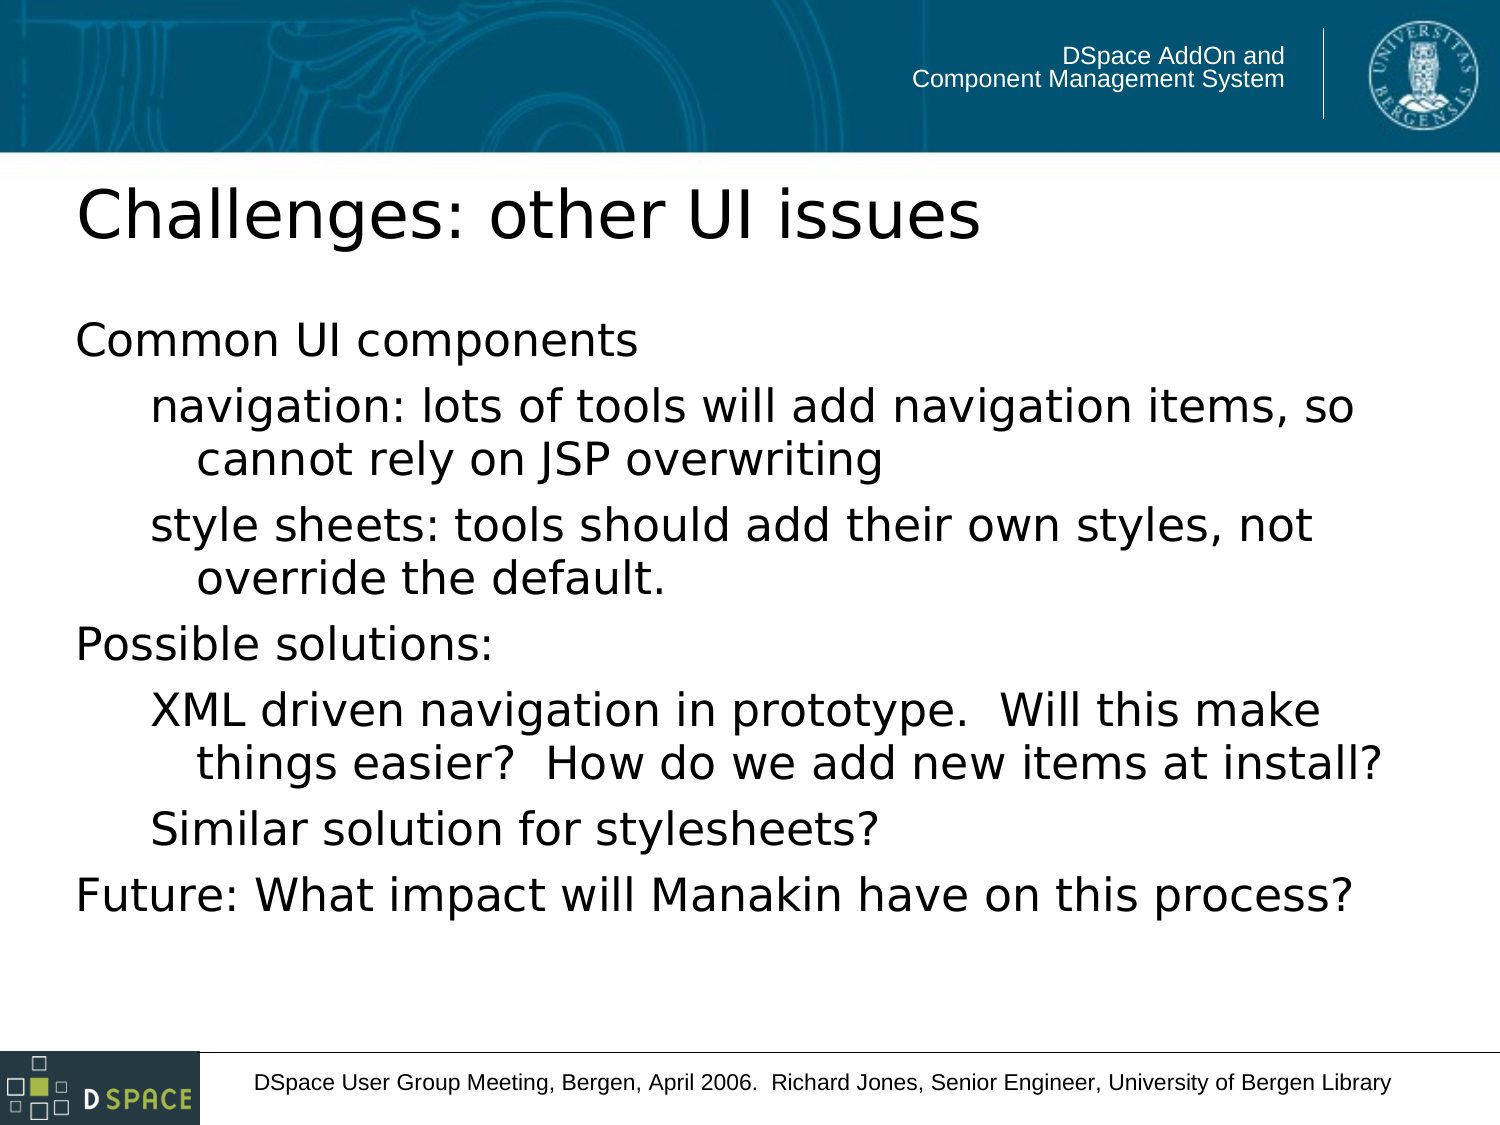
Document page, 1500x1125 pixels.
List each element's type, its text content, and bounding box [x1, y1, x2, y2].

list Common UI components navigation: lots of tools will add navigation items, so cannot rely on JSP overwriting style sheets: tools should add their own styles, not override the default. Possible solutions: XML driven navigation in prototype. Will this make things easier? How do we add new items at install? Similar solution for stylesheets? Future: What impact will Manakin have on this process? [75, 314, 1426, 1006]
picture [0, 151, 1500, 1125]
picture [1368, 21, 1478, 131]
title Challenges: other UI issues [76, 162, 1427, 278]
